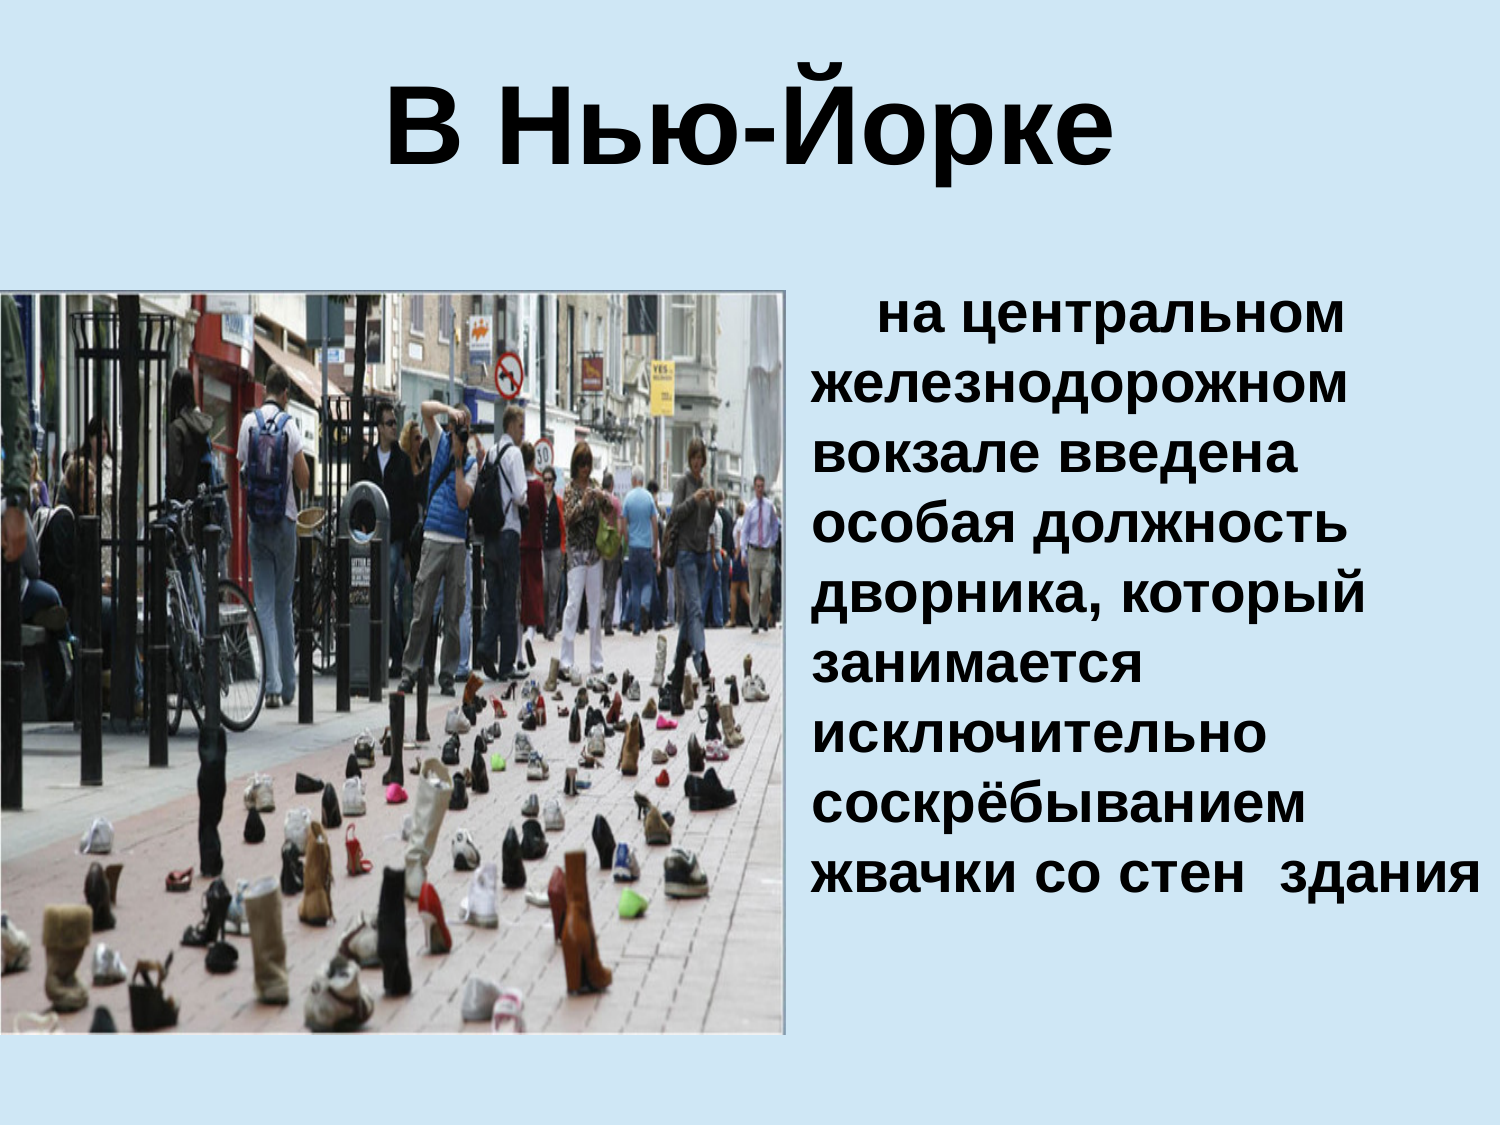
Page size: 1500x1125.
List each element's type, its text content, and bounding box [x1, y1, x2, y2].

title В Нью-Йорке [75, 45, 1425, 233]
list на центральном железнодорожном вокзале введена особая должность дворника, который занимается исключительно соскрёбыванием жвачки со стен здания [797, 267, 1500, 1125]
picture [0, 290, 786, 1035]
